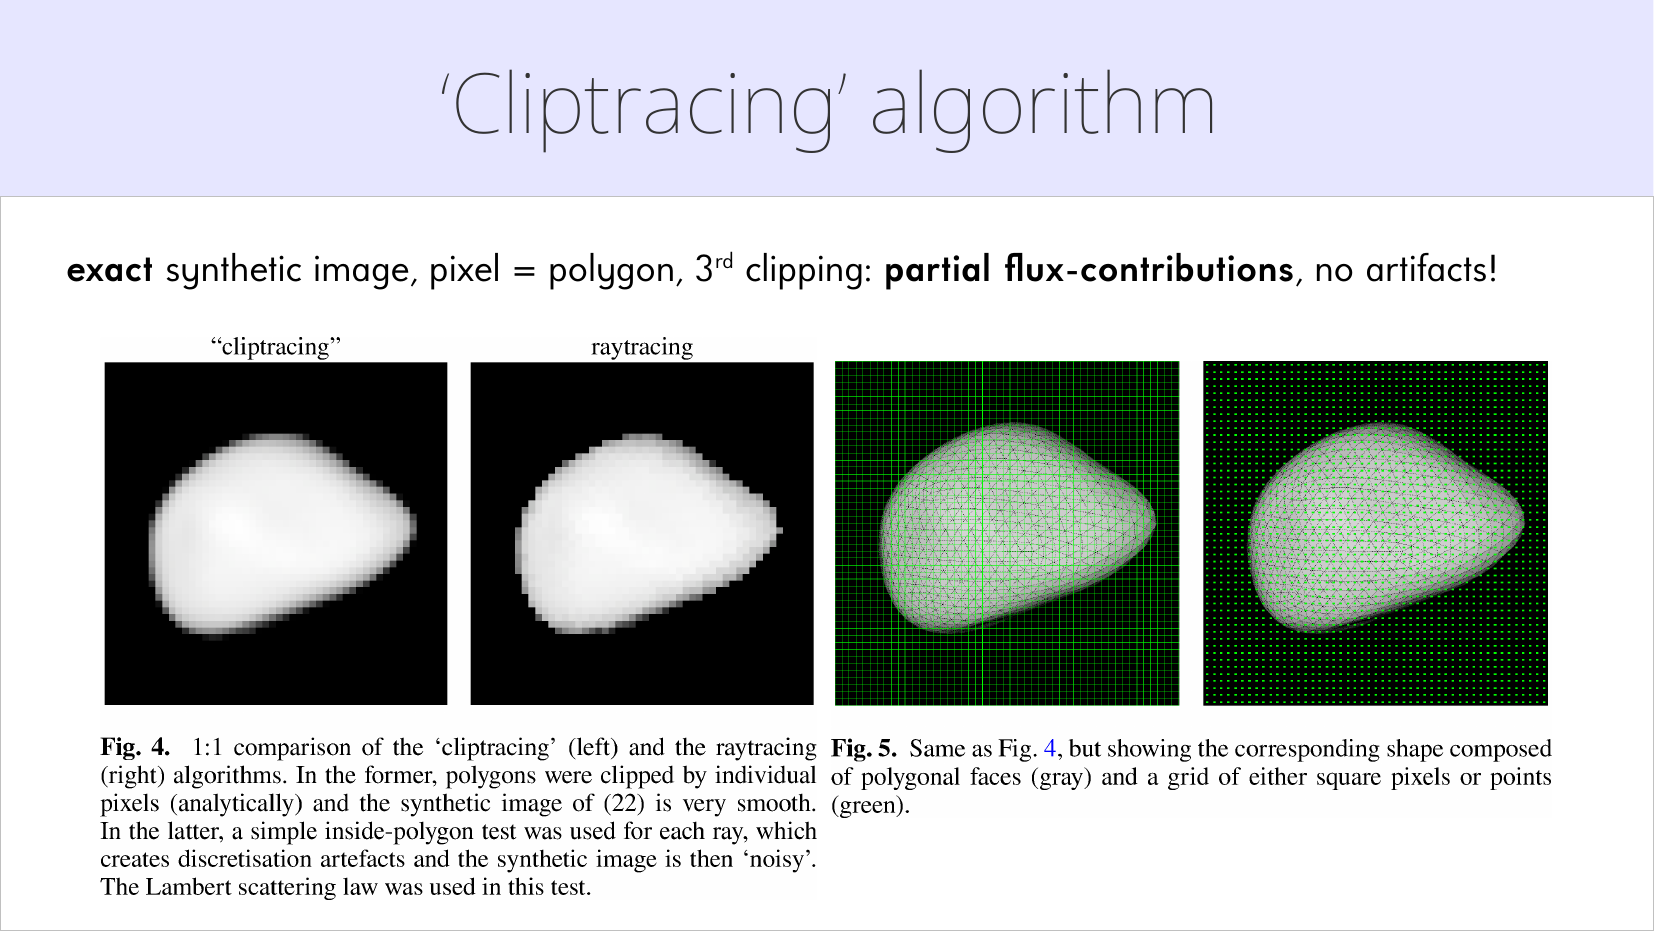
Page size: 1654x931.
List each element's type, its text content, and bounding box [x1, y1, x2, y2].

text_box exact synthetic image, pixel = polygon, 3rd clipping: partial flux-contributions, no artifacts! [51, 238, 1514, 301]
title ‘Cliptracing’ algorithm [124, 23, 1537, 179]
picture [100, 337, 817, 901]
picture [831, 361, 1552, 818]
